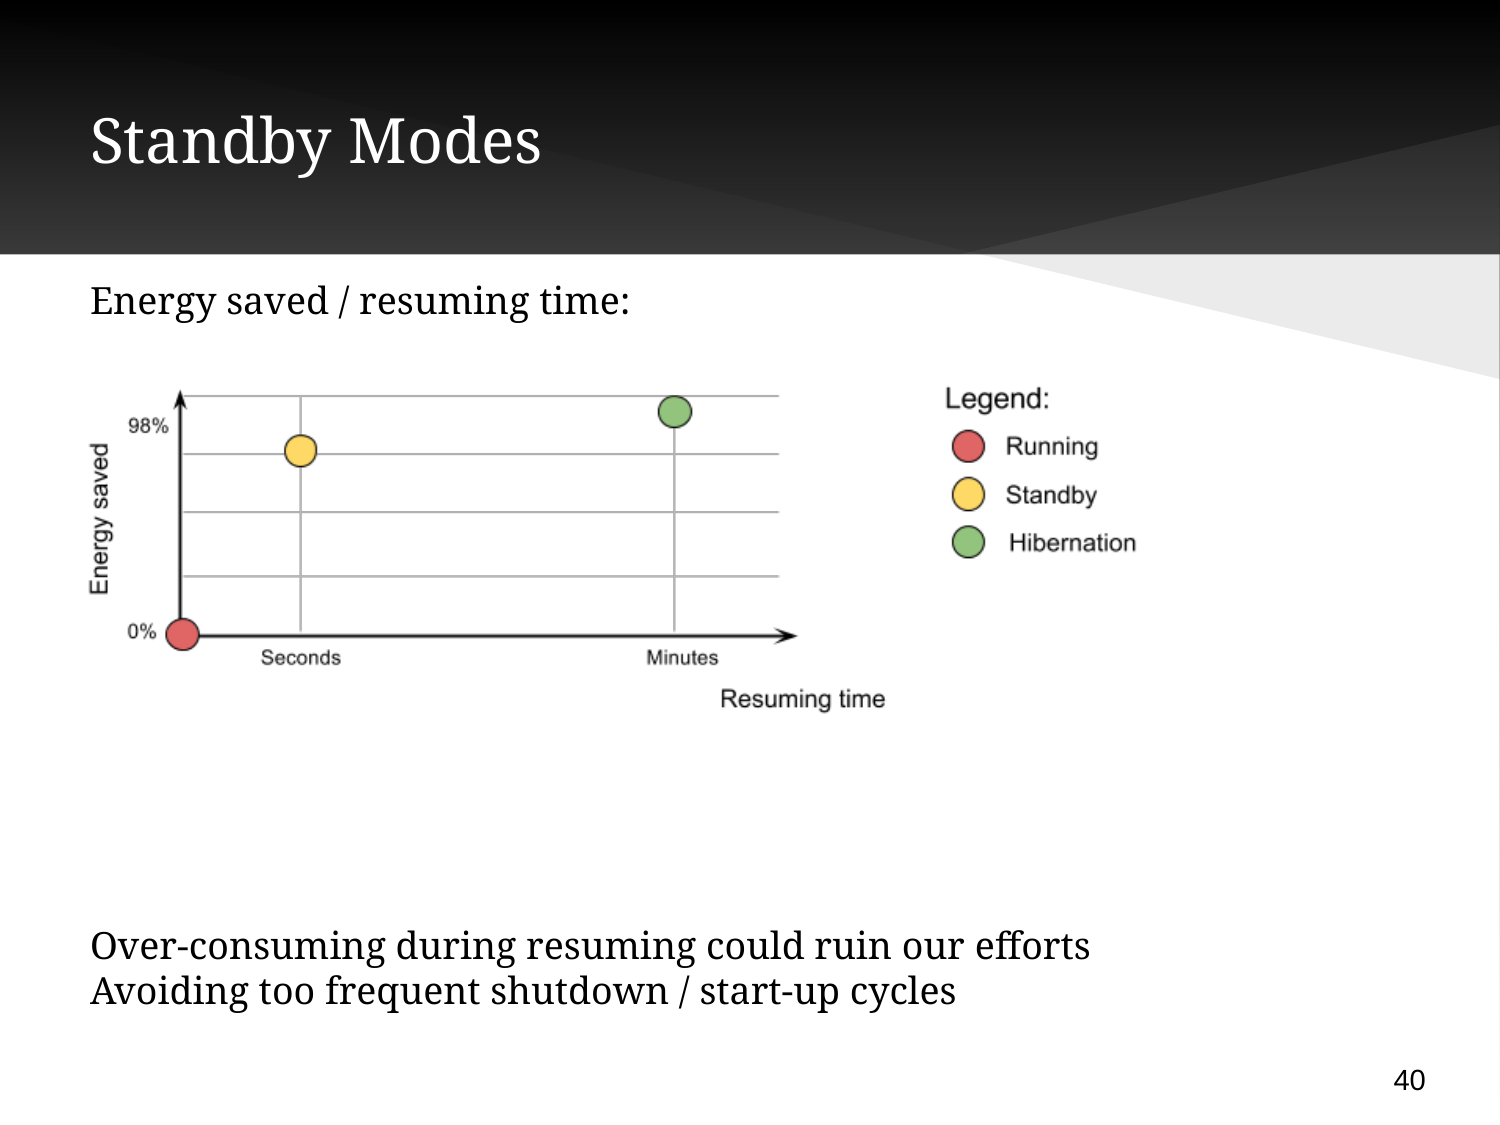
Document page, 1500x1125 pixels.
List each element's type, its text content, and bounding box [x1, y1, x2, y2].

picture [75, 372, 1163, 717]
list Energy saved / resuming time: Over-consuming during resuming could ruin our efforts Avoiding too frequent shutdown / start-up cycles [75, 262, 1425, 1078]
text_box 40 [1378, 1046, 1471, 1097]
title Standby Modes [75, 45, 1425, 233]
